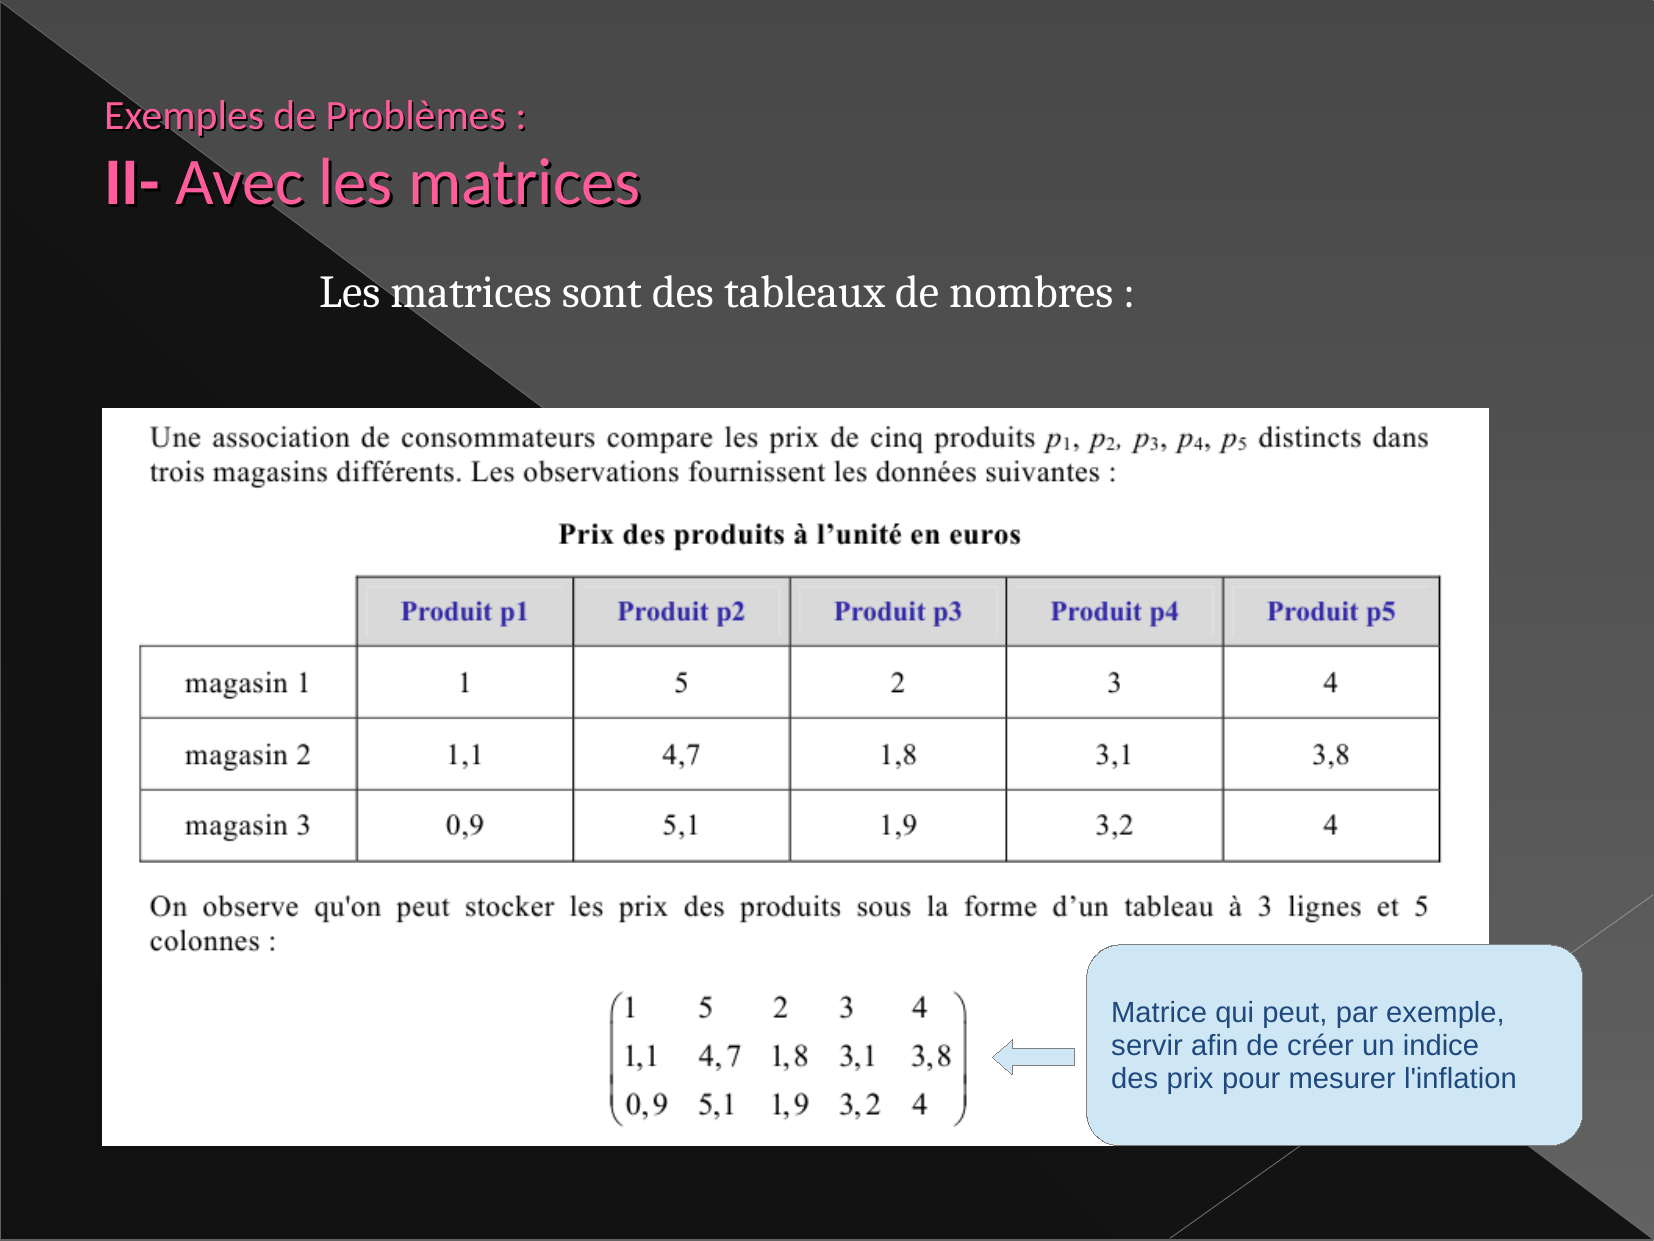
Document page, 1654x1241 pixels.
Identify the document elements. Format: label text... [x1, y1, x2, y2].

text_box [992, 1039, 1075, 1075]
subtitle Les matrices sont des tableaux de nombres : [0, 290, 1456, 1010]
picture [102, 408, 1489, 1146]
text_box Matrice qui peut, par exemple, servir afin de créer un indice des prix pour mesurer l'inflation [1086, 944, 1583, 1146]
title Exemples de Problèmes : II- Avec les matrices [0, 49, 1489, 257]
